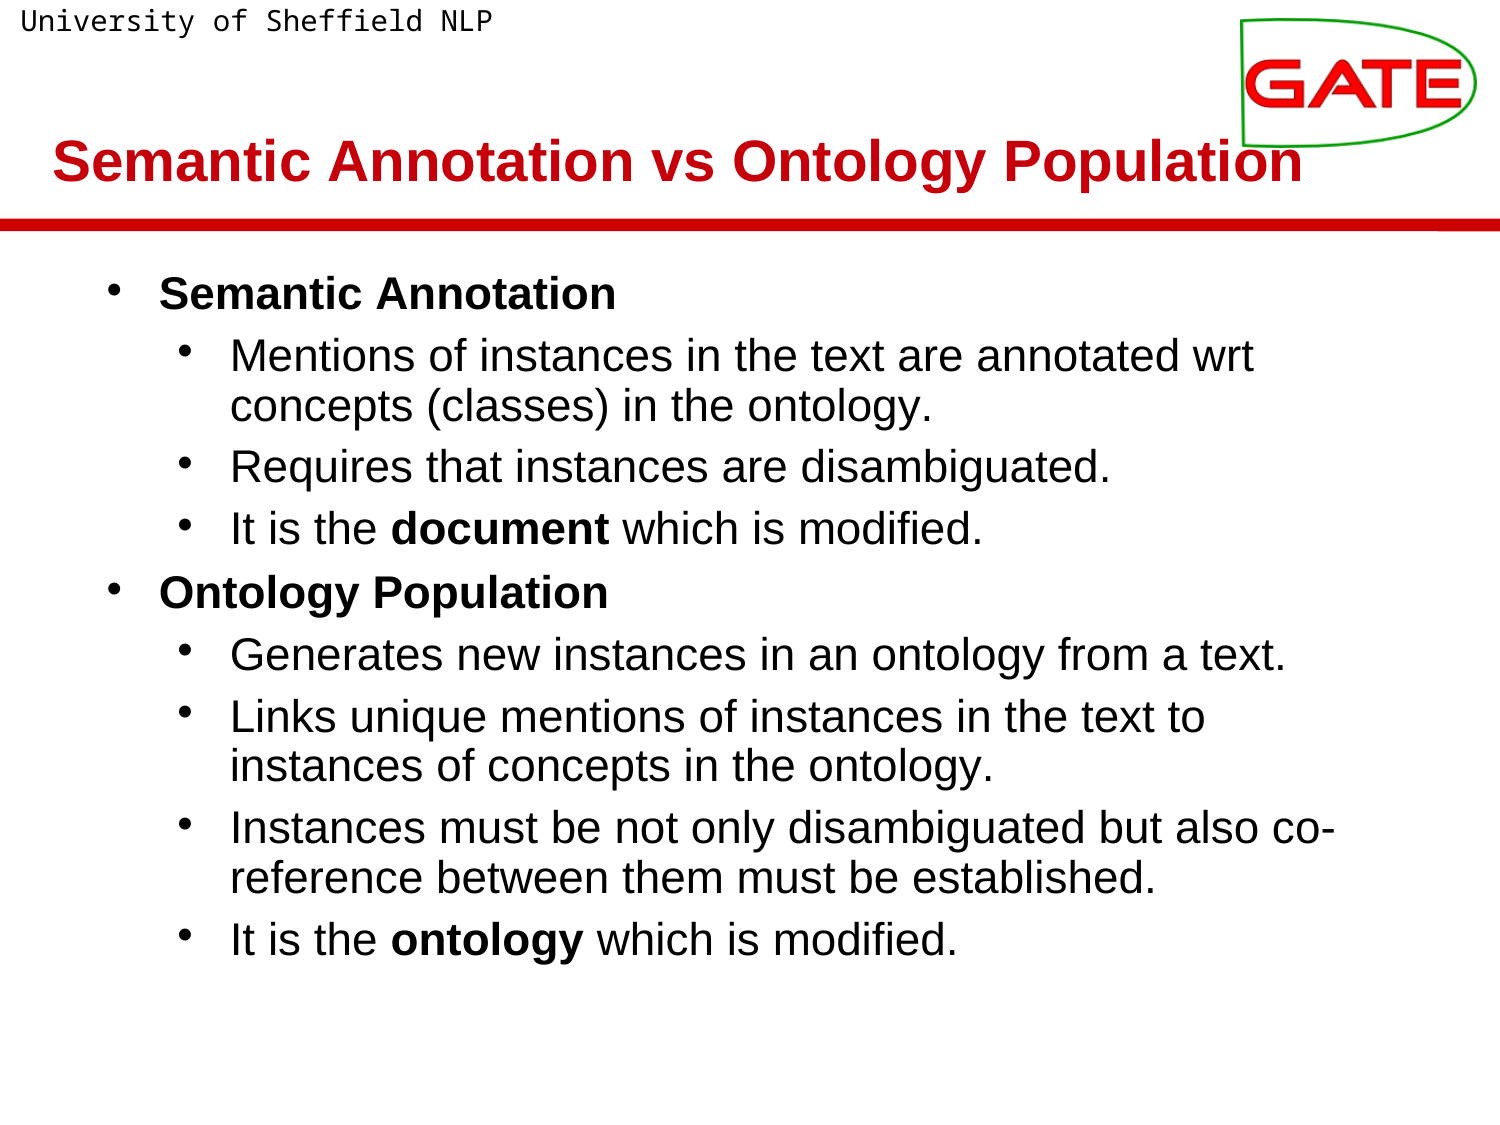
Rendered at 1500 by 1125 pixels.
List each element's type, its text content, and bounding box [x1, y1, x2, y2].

text_box Semantic Annotation Mentions of instances in the text are annotated wrt concepts (classes) in the ontology. Requires that instances are disambiguated. It is the document which is modified. Ontology Population Generates new instances in an ontology from a text. Links unique mentions of instances in the text to instances of concepts in the ontology. Instances must be not only disambiguated but also co-reference between them must be established. It is the ontology which is modified. [74, 262, 1425, 1045]
picture [1240, 18, 1477, 148]
title Semantic Annotation vs Ontology Population [37, 50, 1388, 266]
